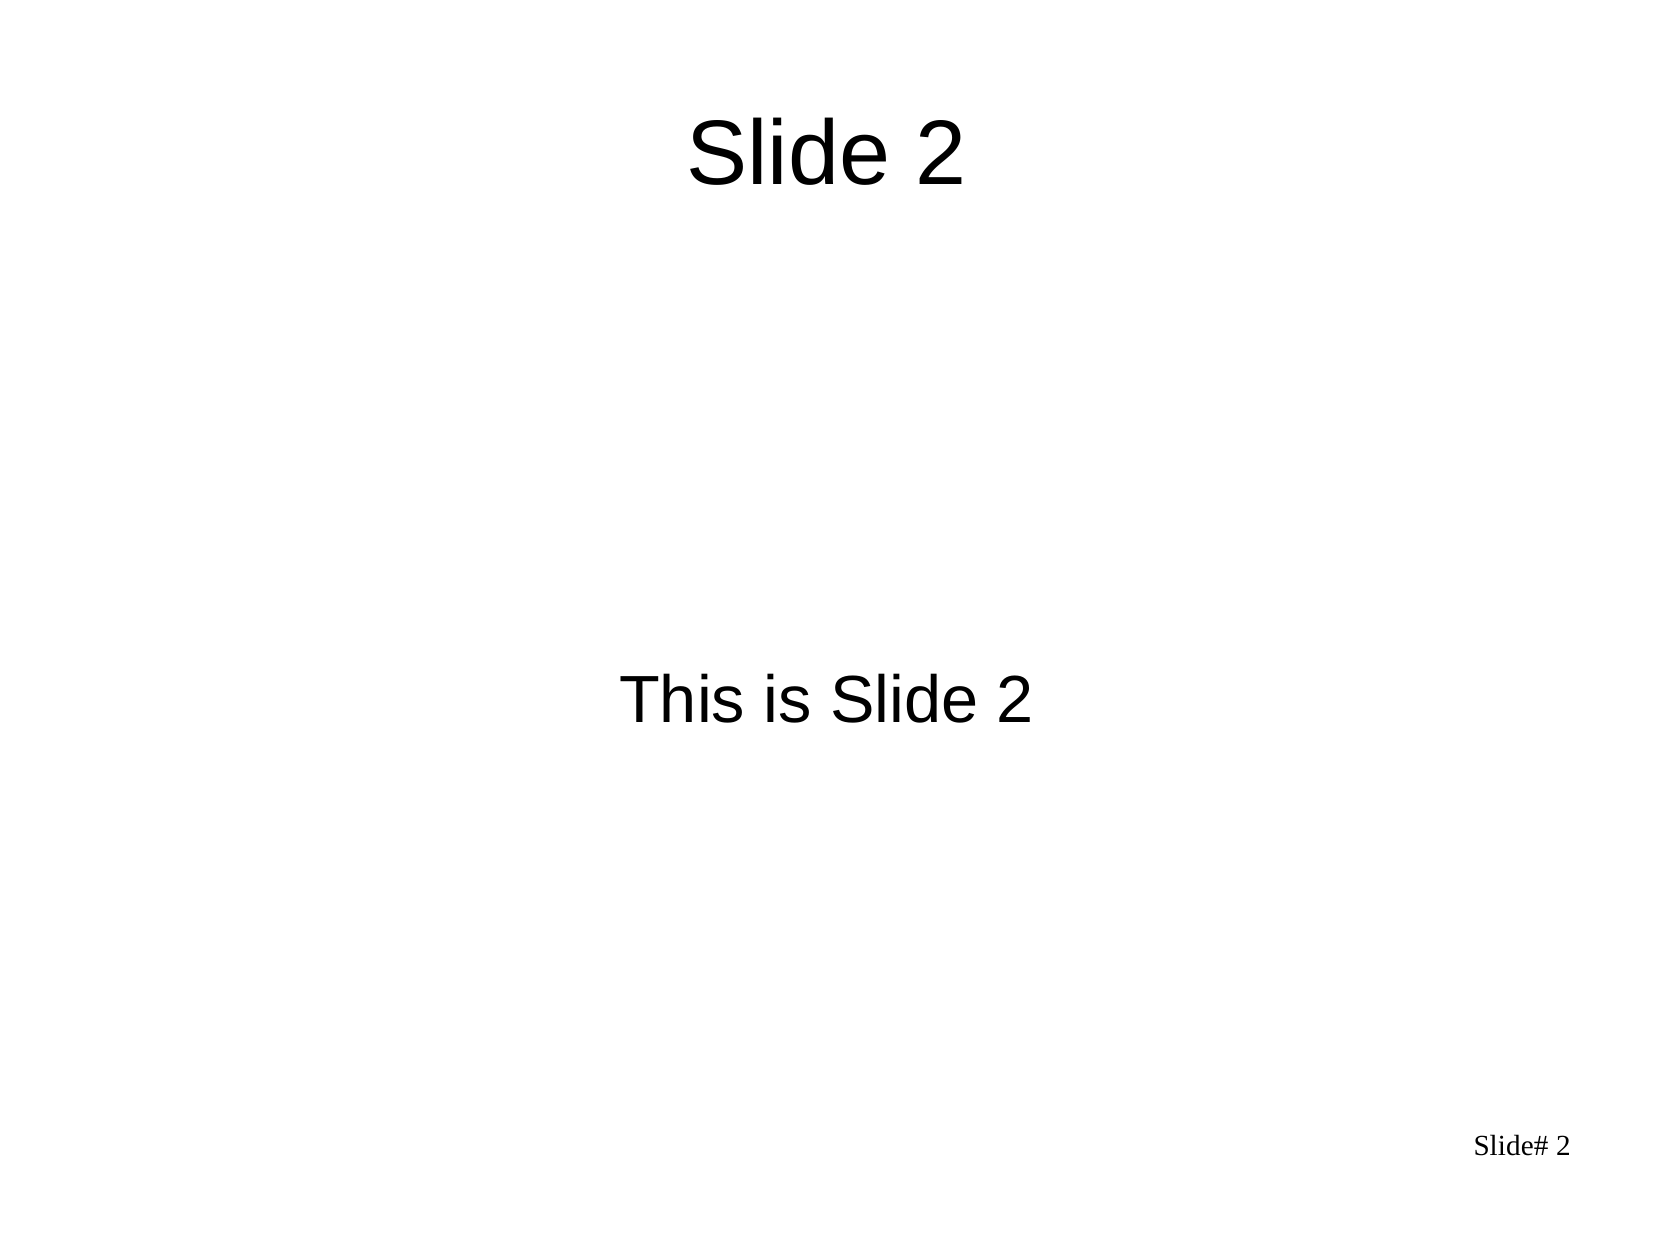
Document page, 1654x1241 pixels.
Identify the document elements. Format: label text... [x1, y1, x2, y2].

title Slide 2 [82, 49, 1571, 257]
subtitle This is Slide 2 [82, 290, 1571, 1109]
